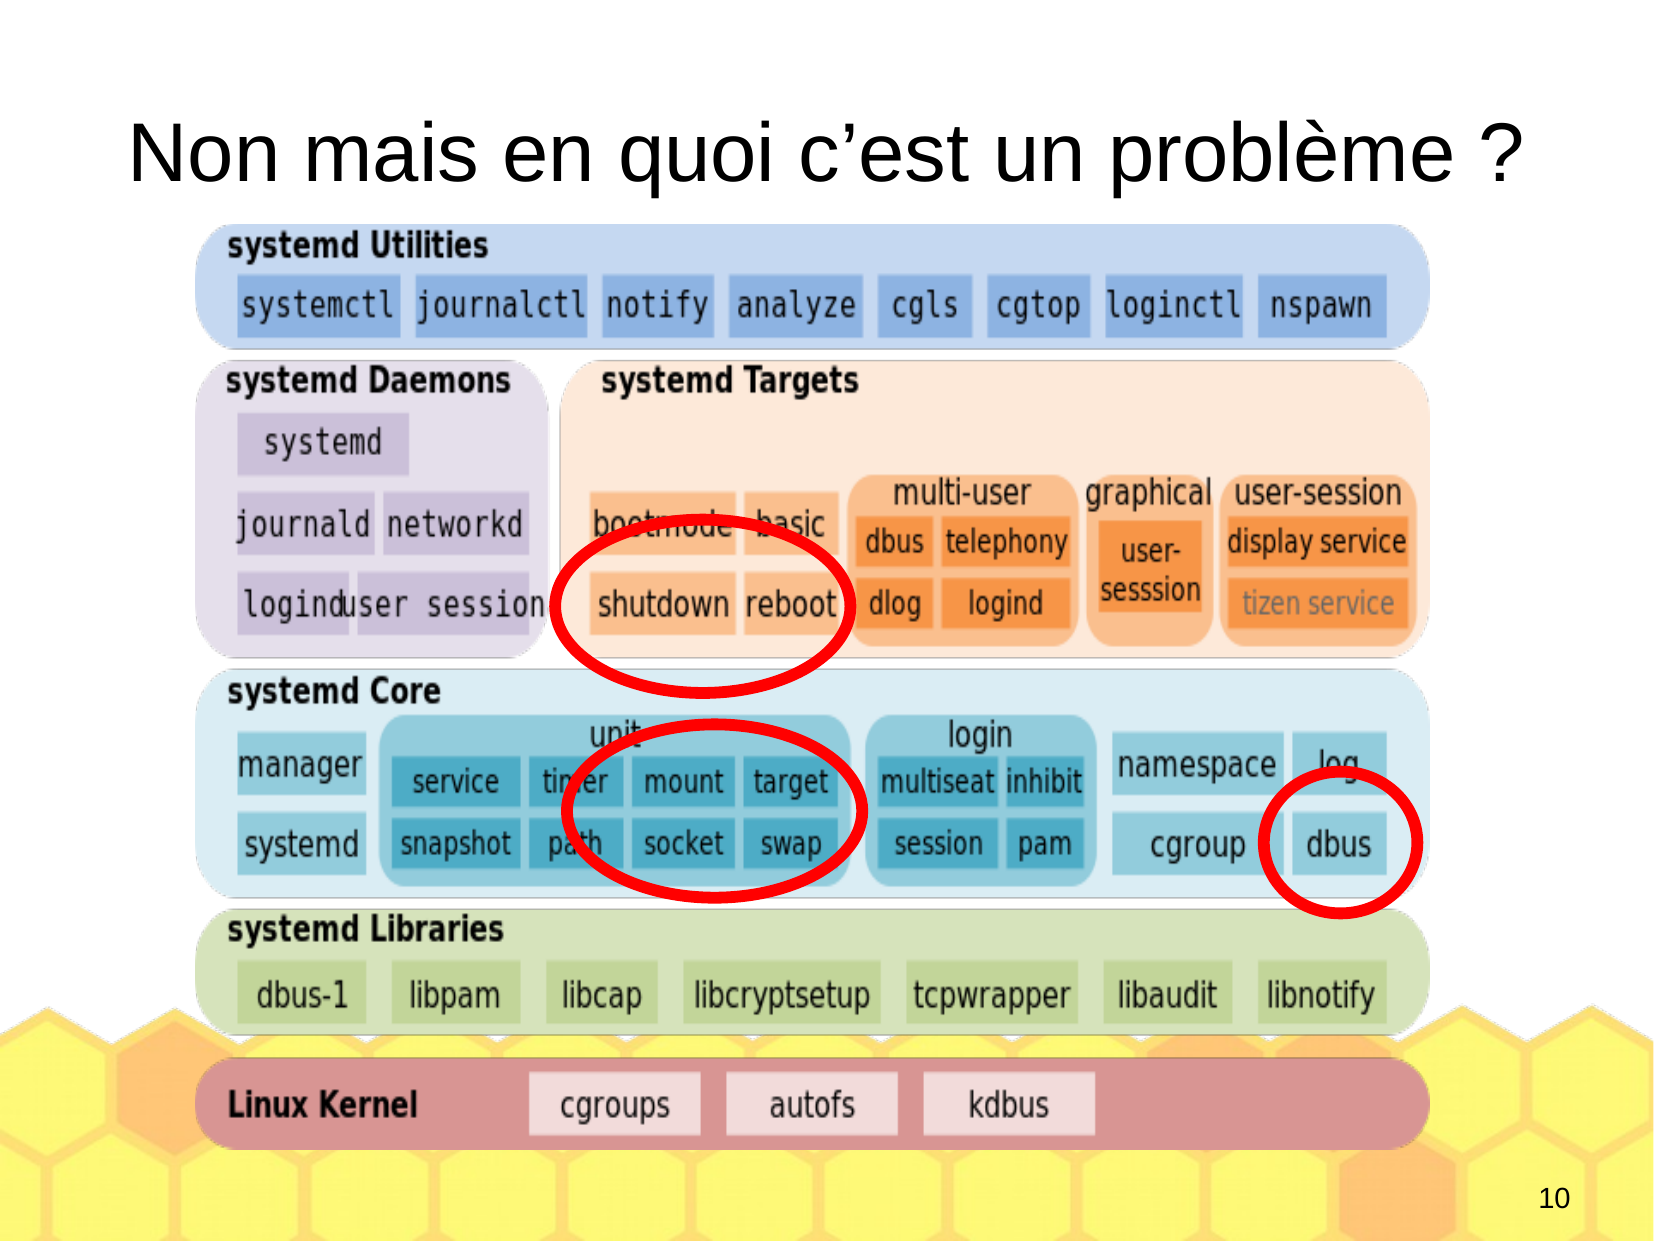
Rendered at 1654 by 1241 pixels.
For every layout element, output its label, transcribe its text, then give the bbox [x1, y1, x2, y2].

title Non mais en quoi c’est un problème ? [82, 49, 1571, 257]
picture [0, 224, 1654, 1241]
